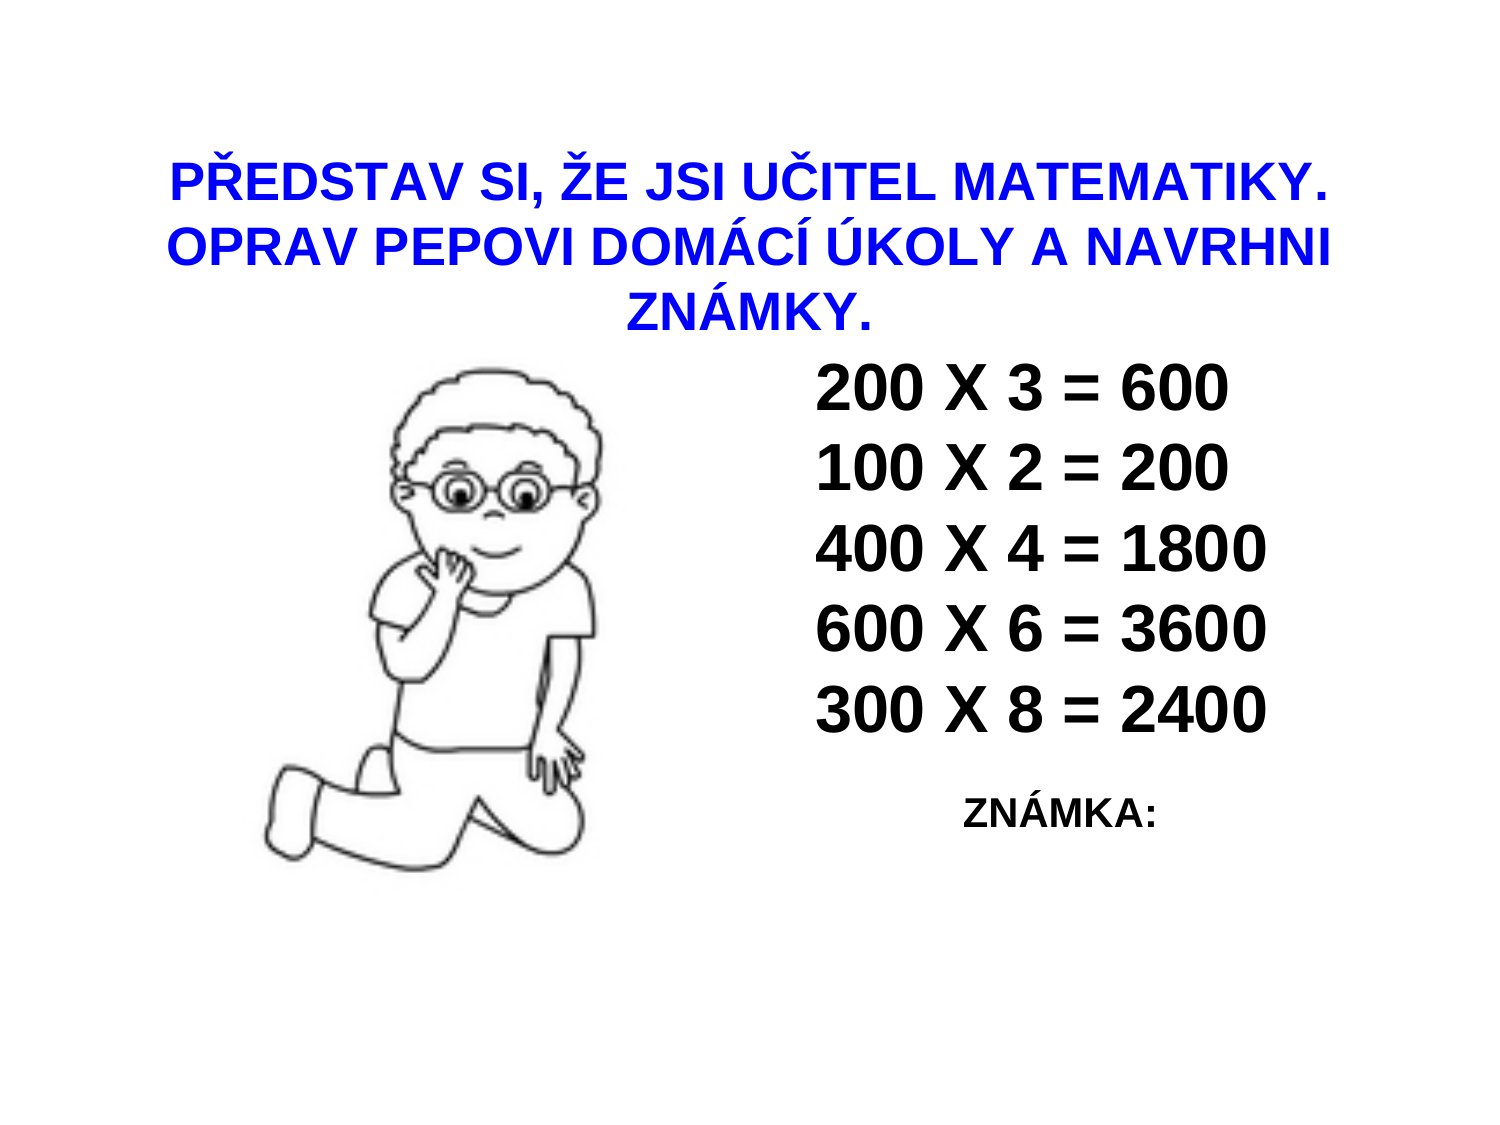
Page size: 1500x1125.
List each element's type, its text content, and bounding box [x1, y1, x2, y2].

list 200 X 3 = 600 100 X 2 = 200 400 X 4 = 1800 600 X 6 = 3600 300 X 8 = 2400 ZNÁMKA: [763, 262, 1425, 1006]
title PŘEDSTAV SI, ŽE JSI UČITEL MATEMATIKY. OPRAV PEPOVI DOMÁCÍ ÚKOLY A NAVRHNI ZNÁMKY. [75, 0, 1426, 349]
picture [242, 337, 631, 894]
